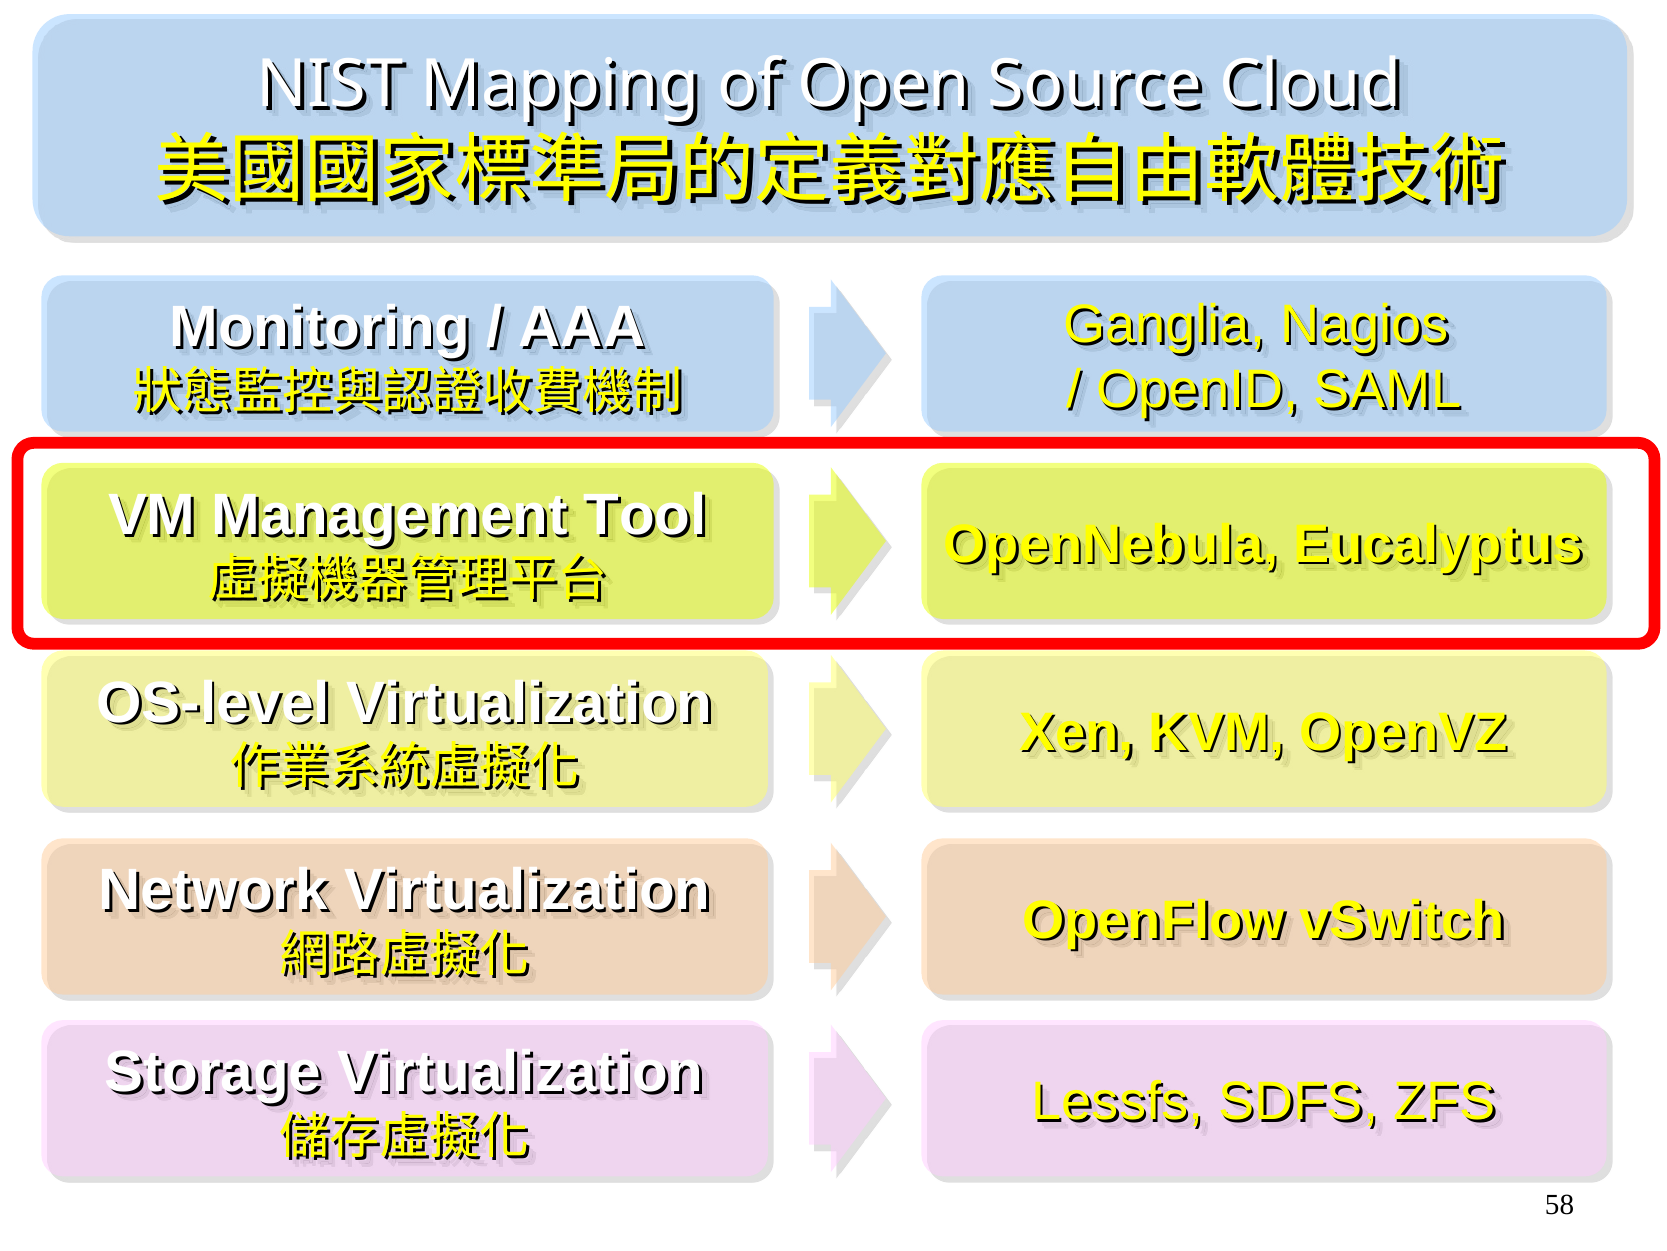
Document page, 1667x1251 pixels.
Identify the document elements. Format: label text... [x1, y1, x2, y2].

text_box Storage Virtualization 儲存虛擬化 [41, 1020, 768, 1177]
text_box OpenNebula, Eucalyptus [921, 462, 1607, 620]
text_box [809, 842, 886, 991]
text_box [809, 279, 886, 428]
text_box [809, 654, 886, 803]
text_box OS-level Virtualization 作業系統虛擬化 [41, 650, 768, 807]
text_box Xen, KVM, OpenVZ [921, 650, 1607, 807]
text_box Ganglia, Nagios / OpenID, SAML [921, 275, 1607, 432]
text_box Network Virtualization 網路虛擬化 [41, 838, 768, 995]
text_box NIST Mapping of Open Source Cloud 美國國家標準局的定義對應自由軟體技術 [32, 14, 1628, 237]
text_box OpenFlow vSwitch [921, 838, 1607, 995]
text_box Lessfs, SDFS, ZFS [921, 1020, 1607, 1177]
text_box VM Management Tool 虛擬機器管理平台 [41, 462, 774, 620]
text_box [809, 467, 886, 615]
text_box [809, 1024, 886, 1173]
text_box Monitoring / AAA 狀態監控與認證收費機制 [41, 275, 774, 432]
